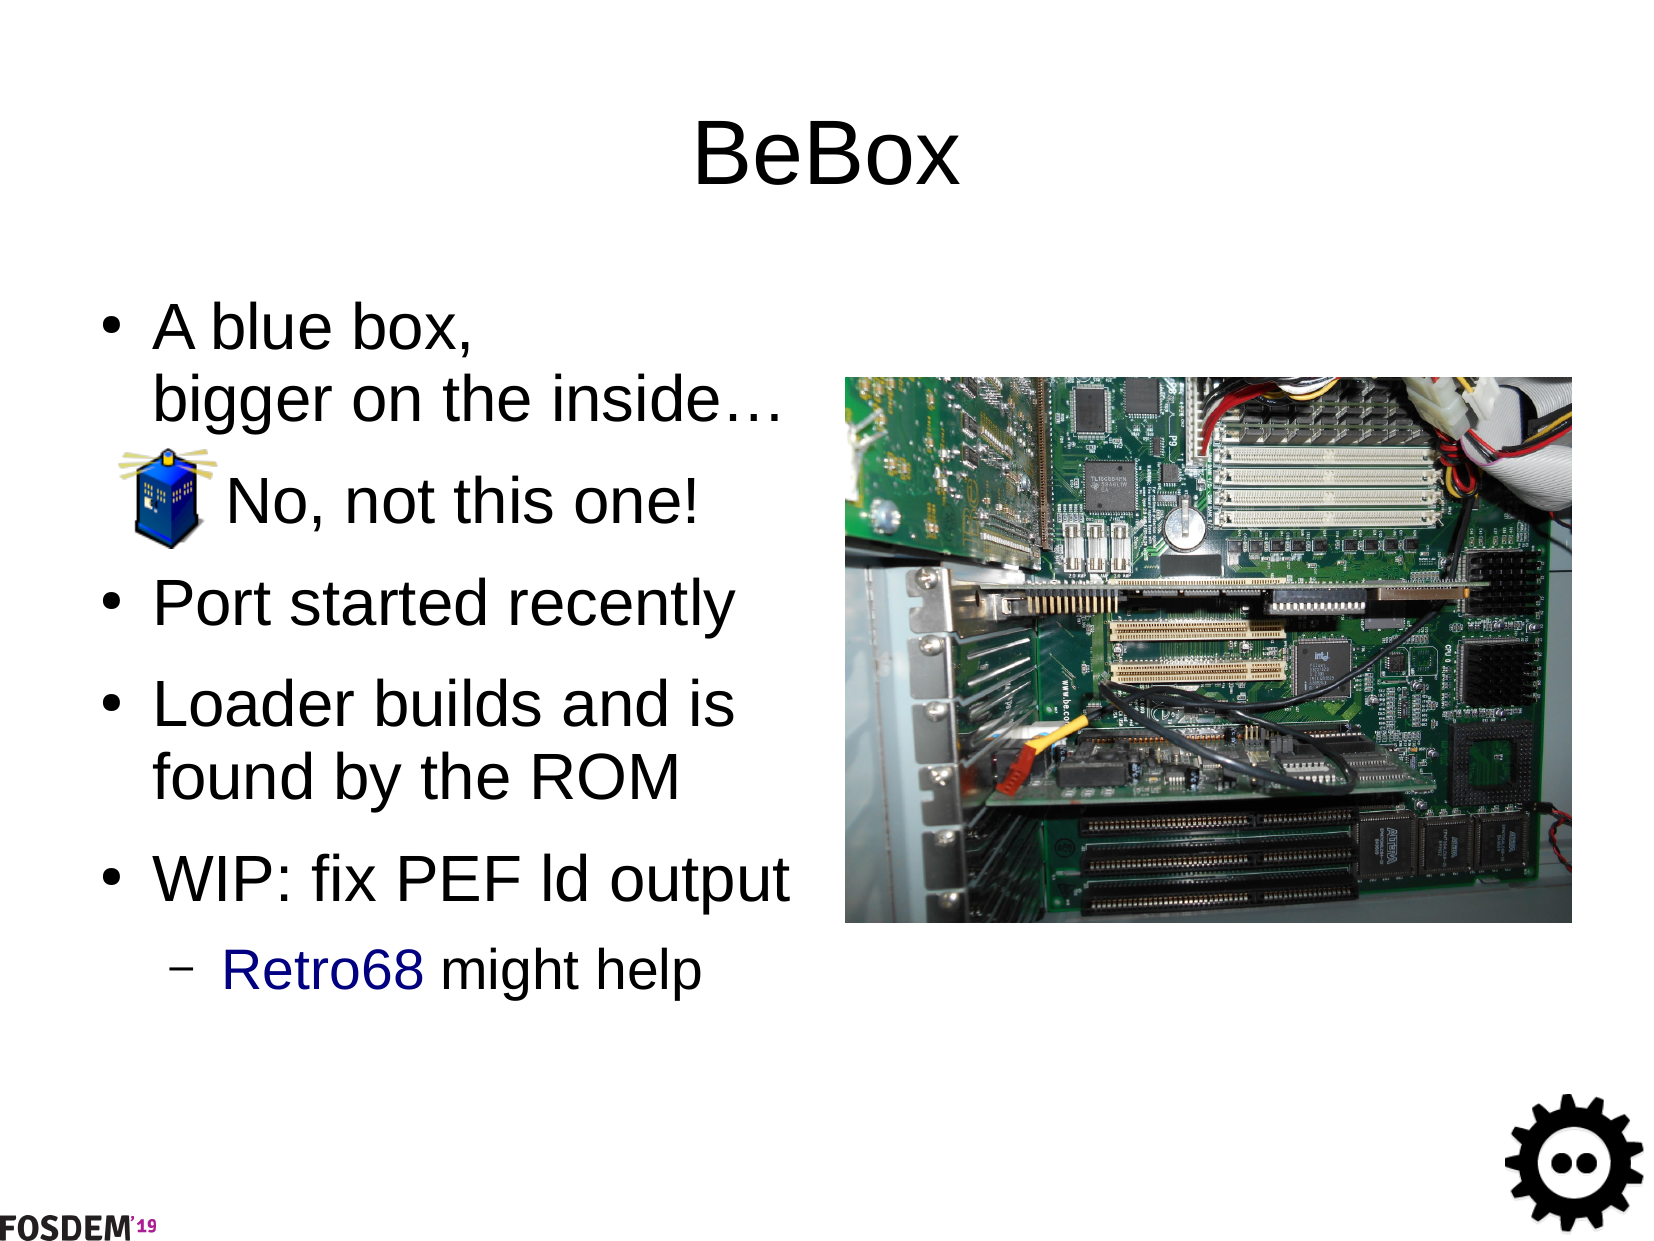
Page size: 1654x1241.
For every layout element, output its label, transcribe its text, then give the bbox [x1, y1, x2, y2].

title BeBox [82, 49, 1571, 257]
picture [118, 448, 219, 549]
list A blue box, bigger on the inside… No, not this one! Port started recently Loader builds and is found by the ROM WIP: fix PEF ld output Retro68 might help [82, 290, 809, 1010]
picture [1505, 1094, 1648, 1235]
picture [0, 1215, 156, 1241]
picture [845, 377, 1572, 923]
